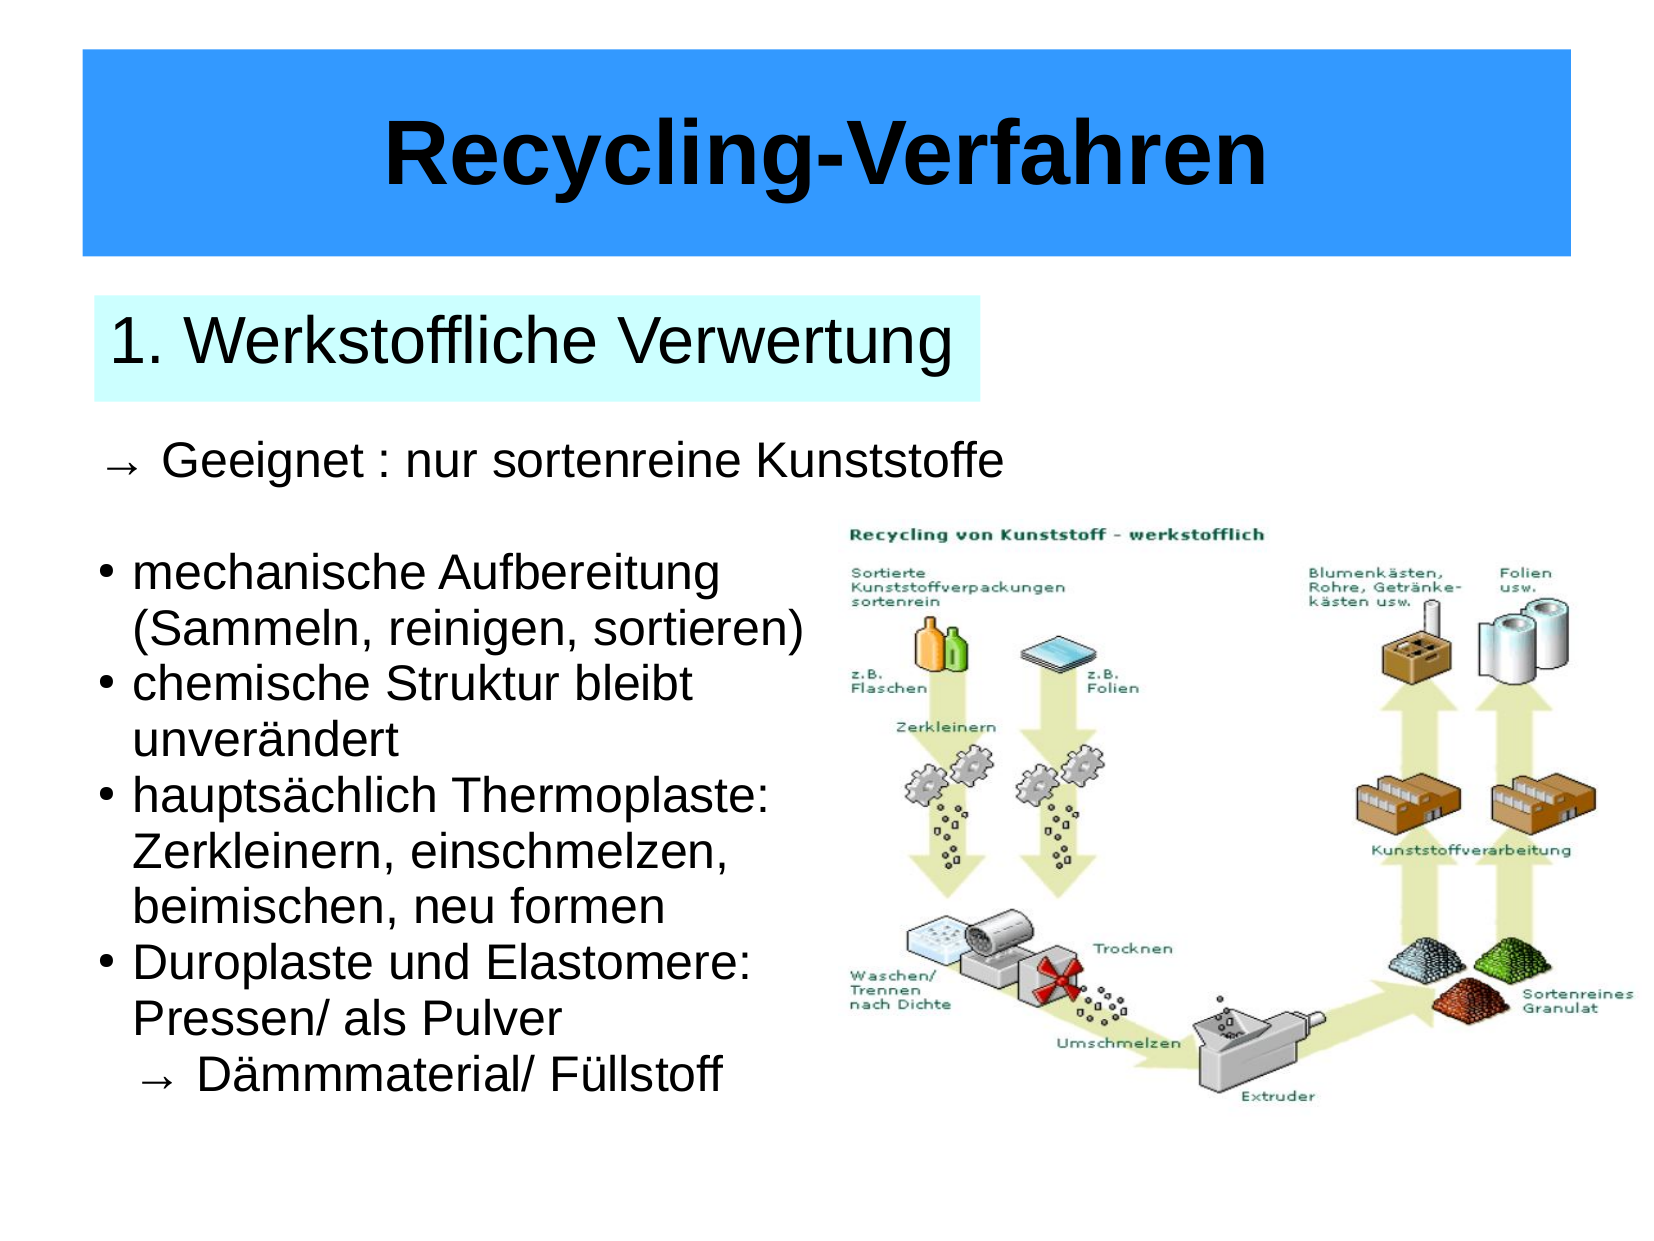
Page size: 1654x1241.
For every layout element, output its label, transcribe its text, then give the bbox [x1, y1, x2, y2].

title Recycling-Verfahren [82, 49, 1571, 257]
text_box → Geeignet : nur sortenreine Kunststoffe mechanische Aufbereitung (Sammeln, reinigen, sortieren) chemische Struktur bleibt unverändert hauptsächlich Thermoplaste: Zerkleinern, einschmelzen, beimischen, neu formen Duroplaste und Elastomere: Pressen/ als Pulver → Dämmmaterial/ Füllstoff [82, 425, 1630, 1109]
picture [838, 519, 1650, 1134]
text_box 1. Werkstoffliche Verwertung [94, 295, 981, 402]
